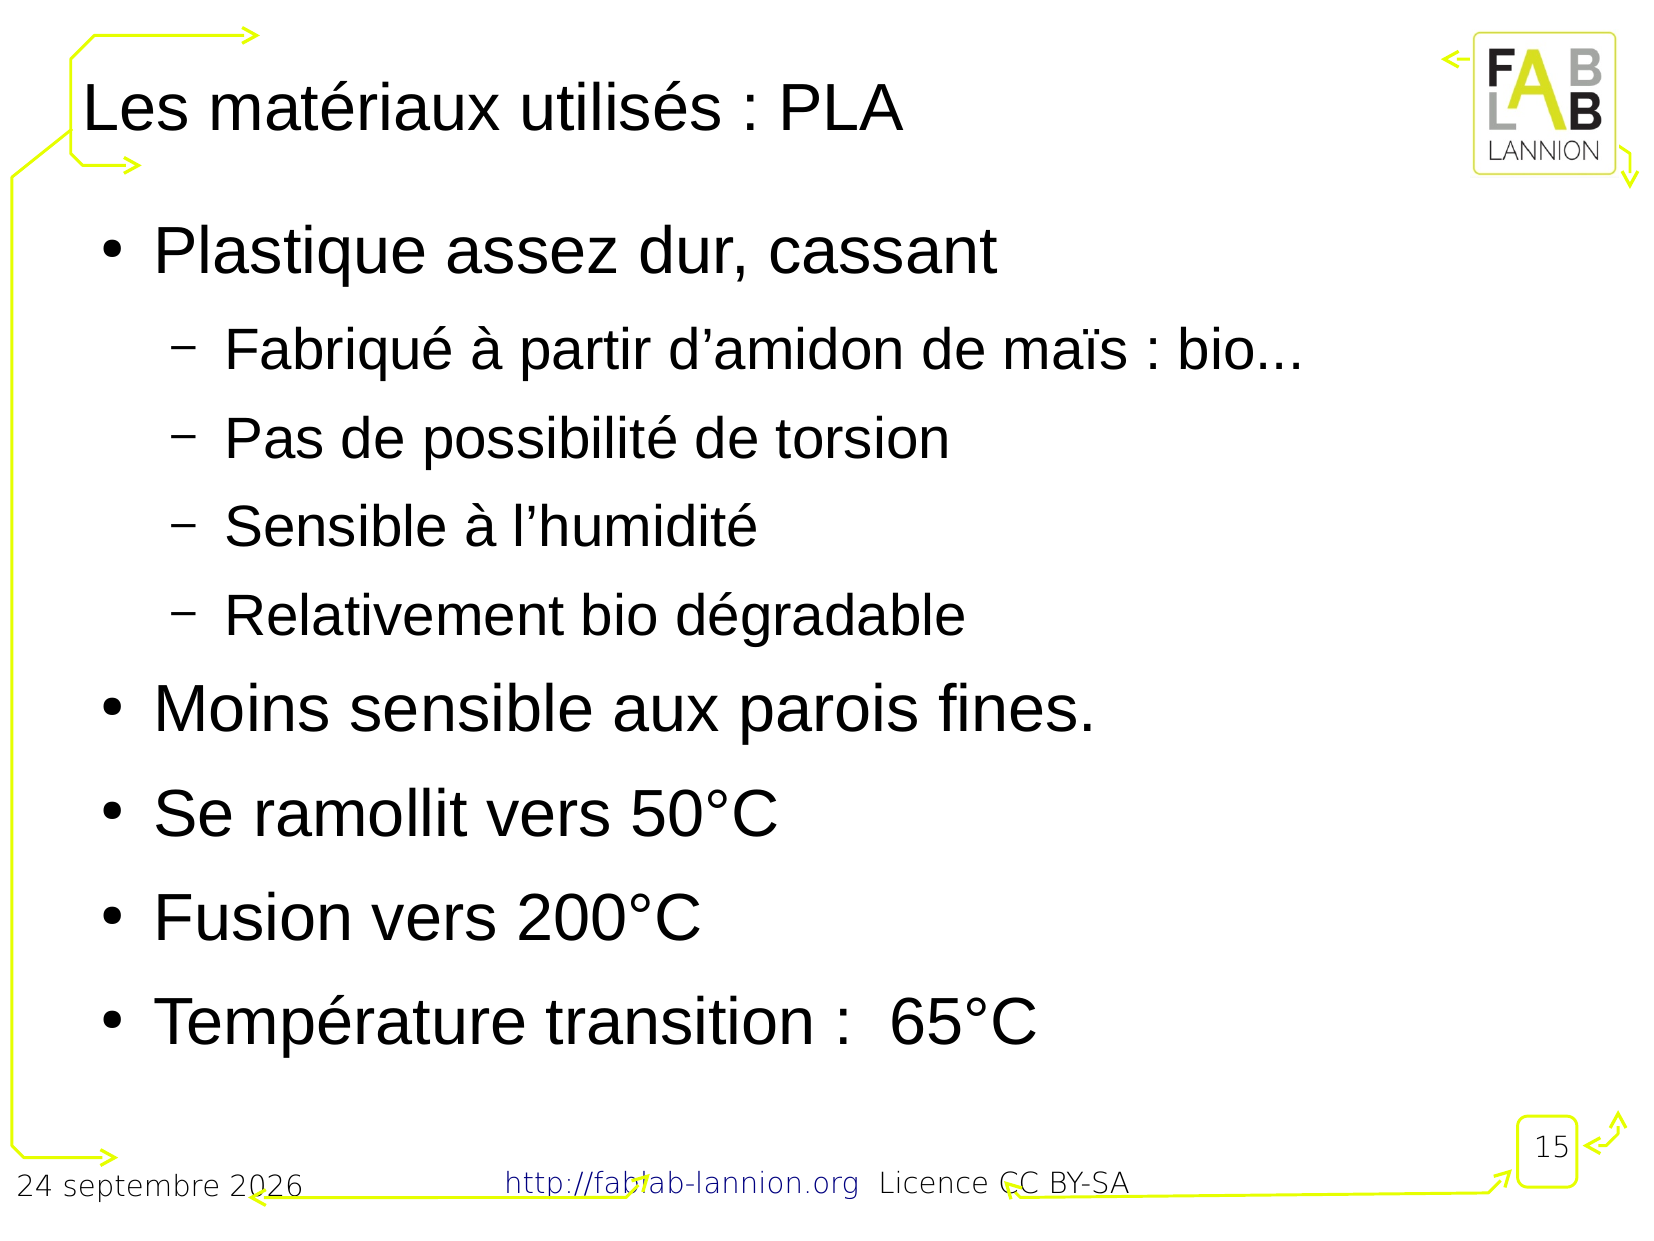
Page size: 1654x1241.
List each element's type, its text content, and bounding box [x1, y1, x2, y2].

title Les matériaux utilisés : PLA [82, 49, 1441, 166]
list Plastique assez dur, cassant Fabriqué à partir d’amidon de maïs : bio... Pas de possibilité de torsion Sensible à l’humidité Relativement bio dégradable Moins sensible aux parois fines. Se ramollit vers 50°C Fusion vers 200°C Température transition : 65°C [82, 212, 1571, 1146]
picture [1470, 29, 1619, 178]
